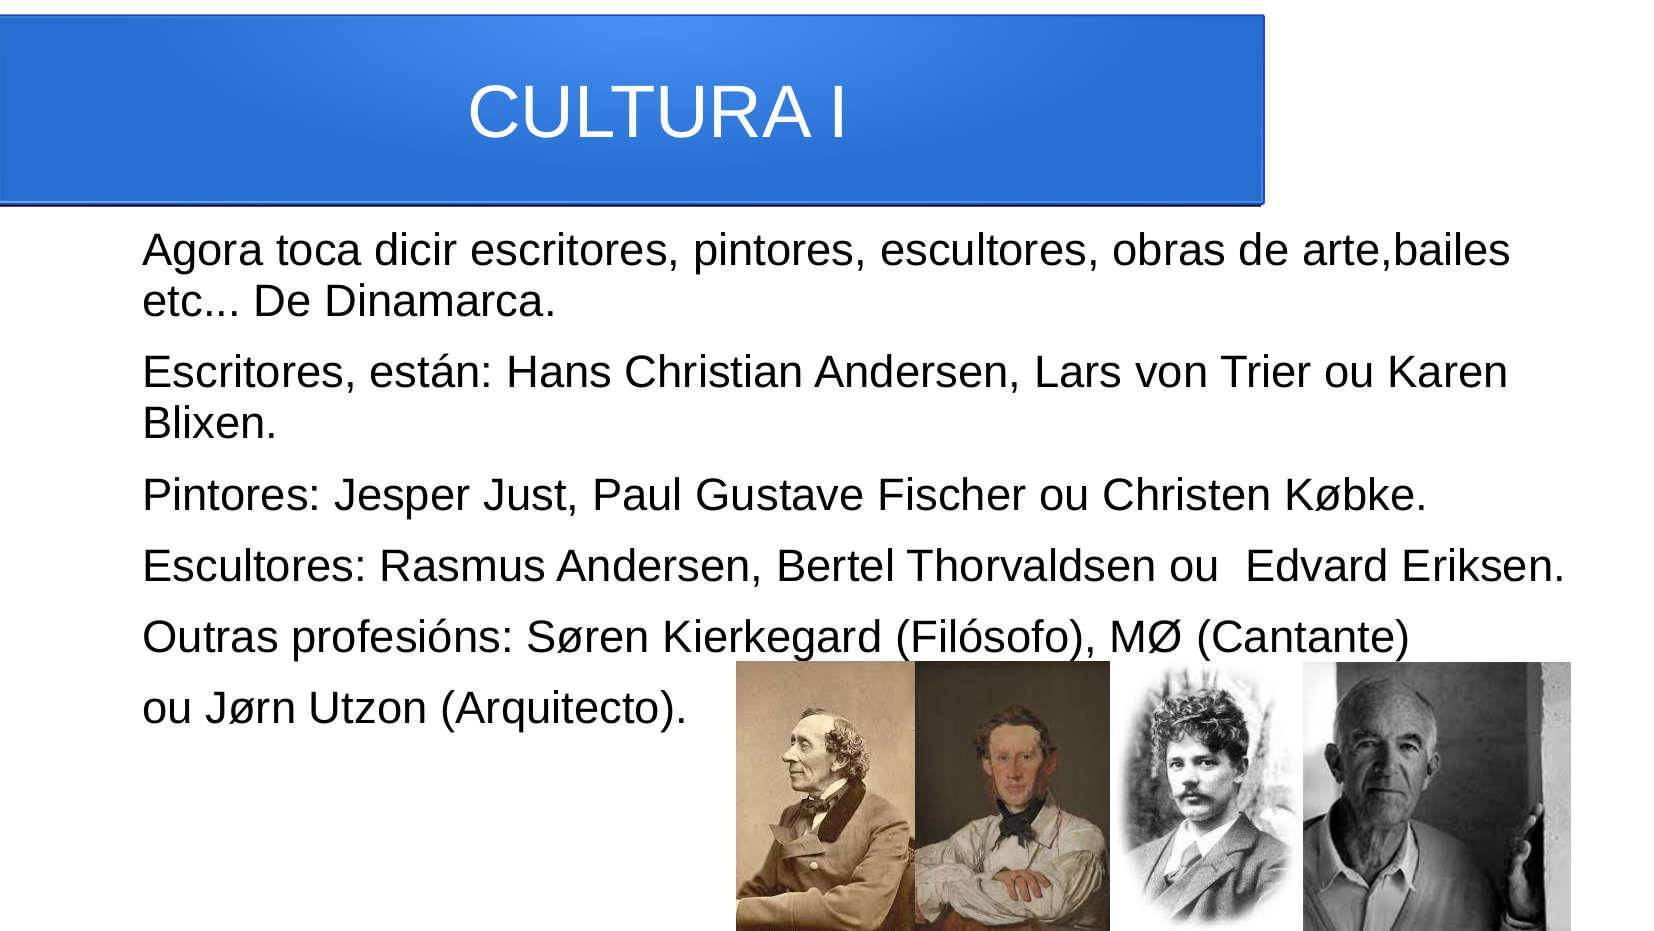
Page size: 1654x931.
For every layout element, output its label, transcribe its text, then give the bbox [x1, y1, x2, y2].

list Agora toca dicir escritores, pintores, escultores, obras de arte,bailes etc... De Dinamarca. Escritores, están: Hans Christian Andersen, Lars von Trier ou Karen Blixen. Pintores: Jesper Just, Paul Gustave Fischer ou Christen Købke. Escultores: Rasmus Andersen, Bertel Thorvaldsen ou Edvard Eriksen. Outras profesións: Søren Kierkegard (Filósofo), MØ (Cantante) ou Jørn Utzon (Arquitecto). [82, 224, 1571, 745]
picture [736, 661, 1571, 931]
title CULTURA I [82, 35, 1235, 189]
